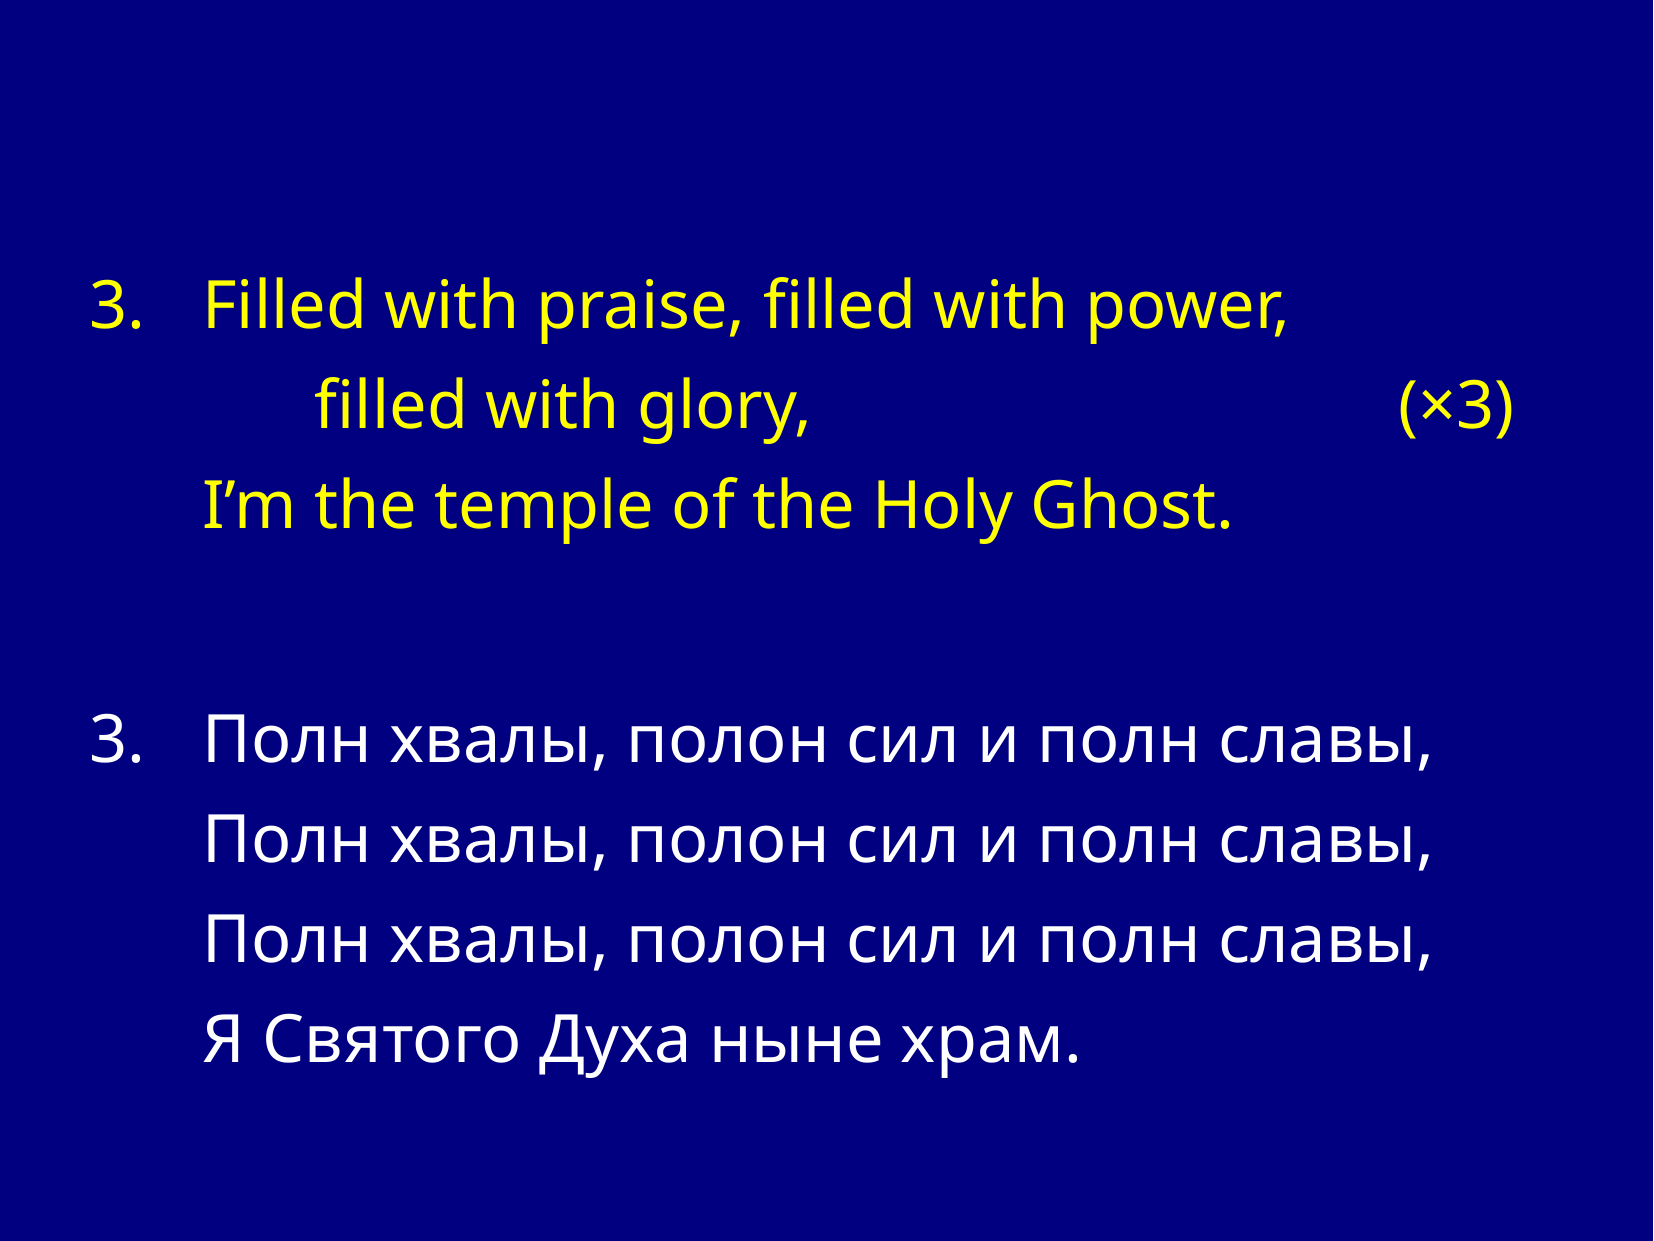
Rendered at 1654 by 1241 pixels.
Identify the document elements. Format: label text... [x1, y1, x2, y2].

text_box 3. Полн хвалы, полон сил и полн славы, Полн хвалы, полон сил и полн славы, Полн хвалы, полон сил и полн славы, Я Святого Духа ныне храм. [75, 675, 1576, 1163]
text_box 3. Filled with praise, filled with power, filled with glory, (×3) I’m the temple of the Holy Ghost. [75, 150, 1576, 638]
